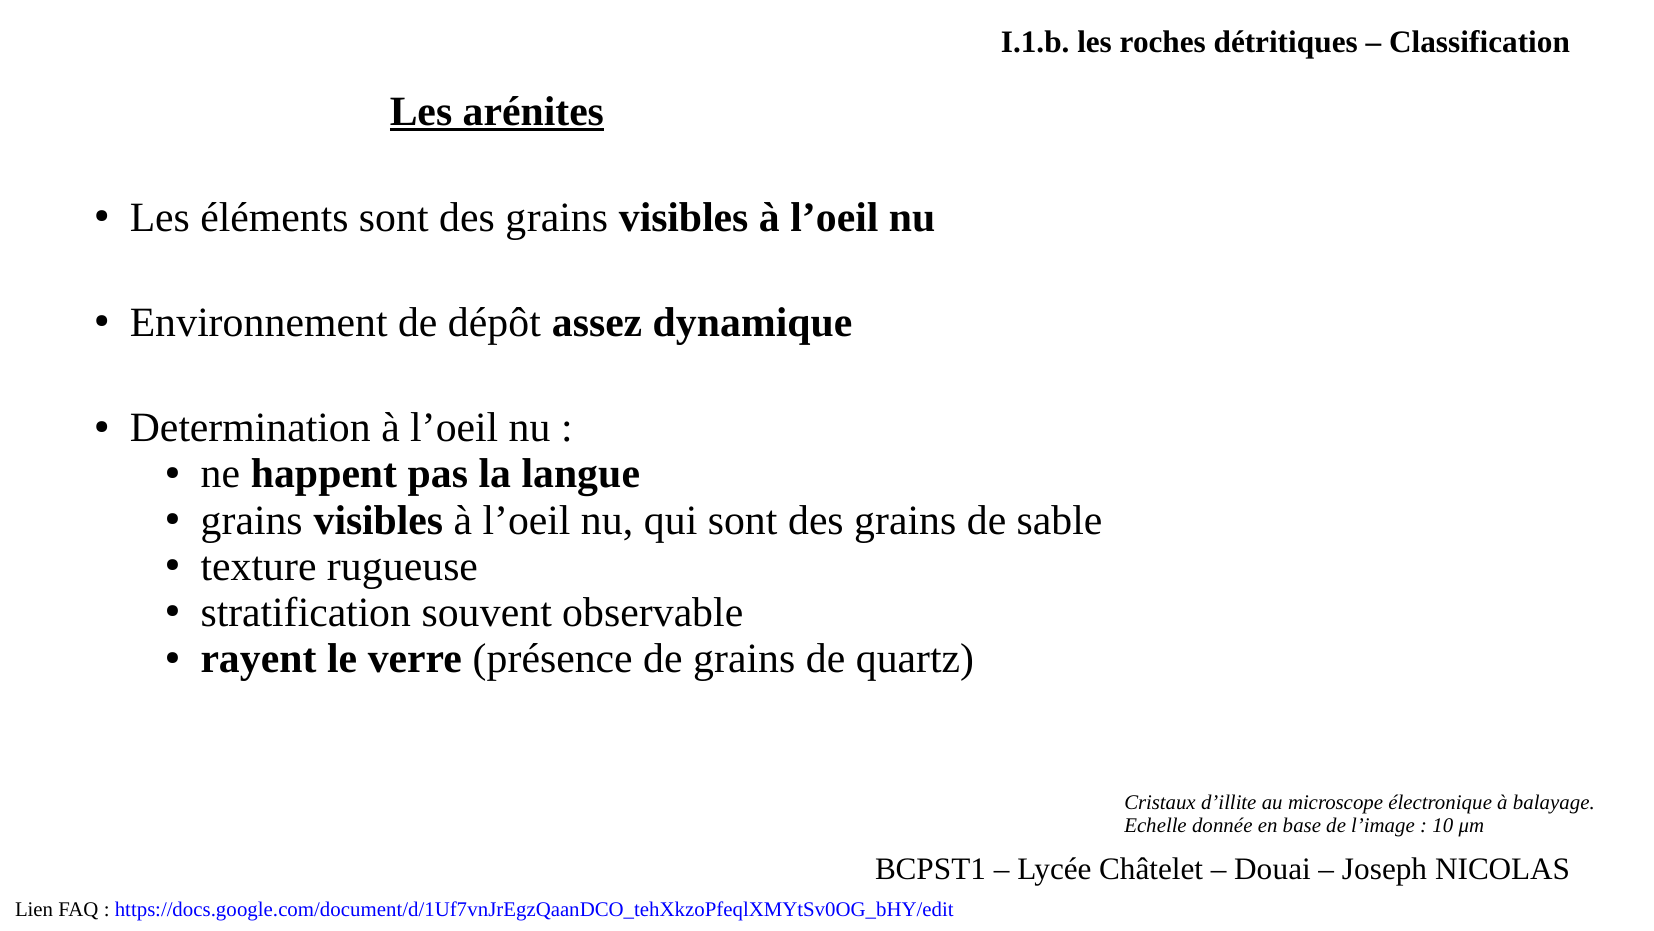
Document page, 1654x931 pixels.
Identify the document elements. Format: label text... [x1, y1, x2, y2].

text_box Les arénites Les éléments sont des grains visibles à l’oeil nu Environnement de dépôt assez dynamique Determination à l’oeil nu : ne happent pas la langue grains visibles à l’oeil nu, qui sont des grains de sable texture rugueuse stratification souvent observable rayent le verre (présence de grains de quartz) [94, 88, 1595, 682]
text_box Lien FAQ : https://docs.google.com/document/d/1Uf7vnJrEgzQaanDCO_tehXkzoPfeqlXMYtSv0OG_bHY/edit [0, 897, 993, 931]
text_box Cristaux d’illite au microscope électronique à balayage. Echelle donnée en base de l’image : 10 μm [1124, 791, 1606, 847]
text_box BCPST1 – Lycée Châtelet – Douai – Joseph NICOLAS [637, 832, 1571, 905]
text_box I.1.b. les roches détritiques – Classification [637, 5, 1572, 78]
